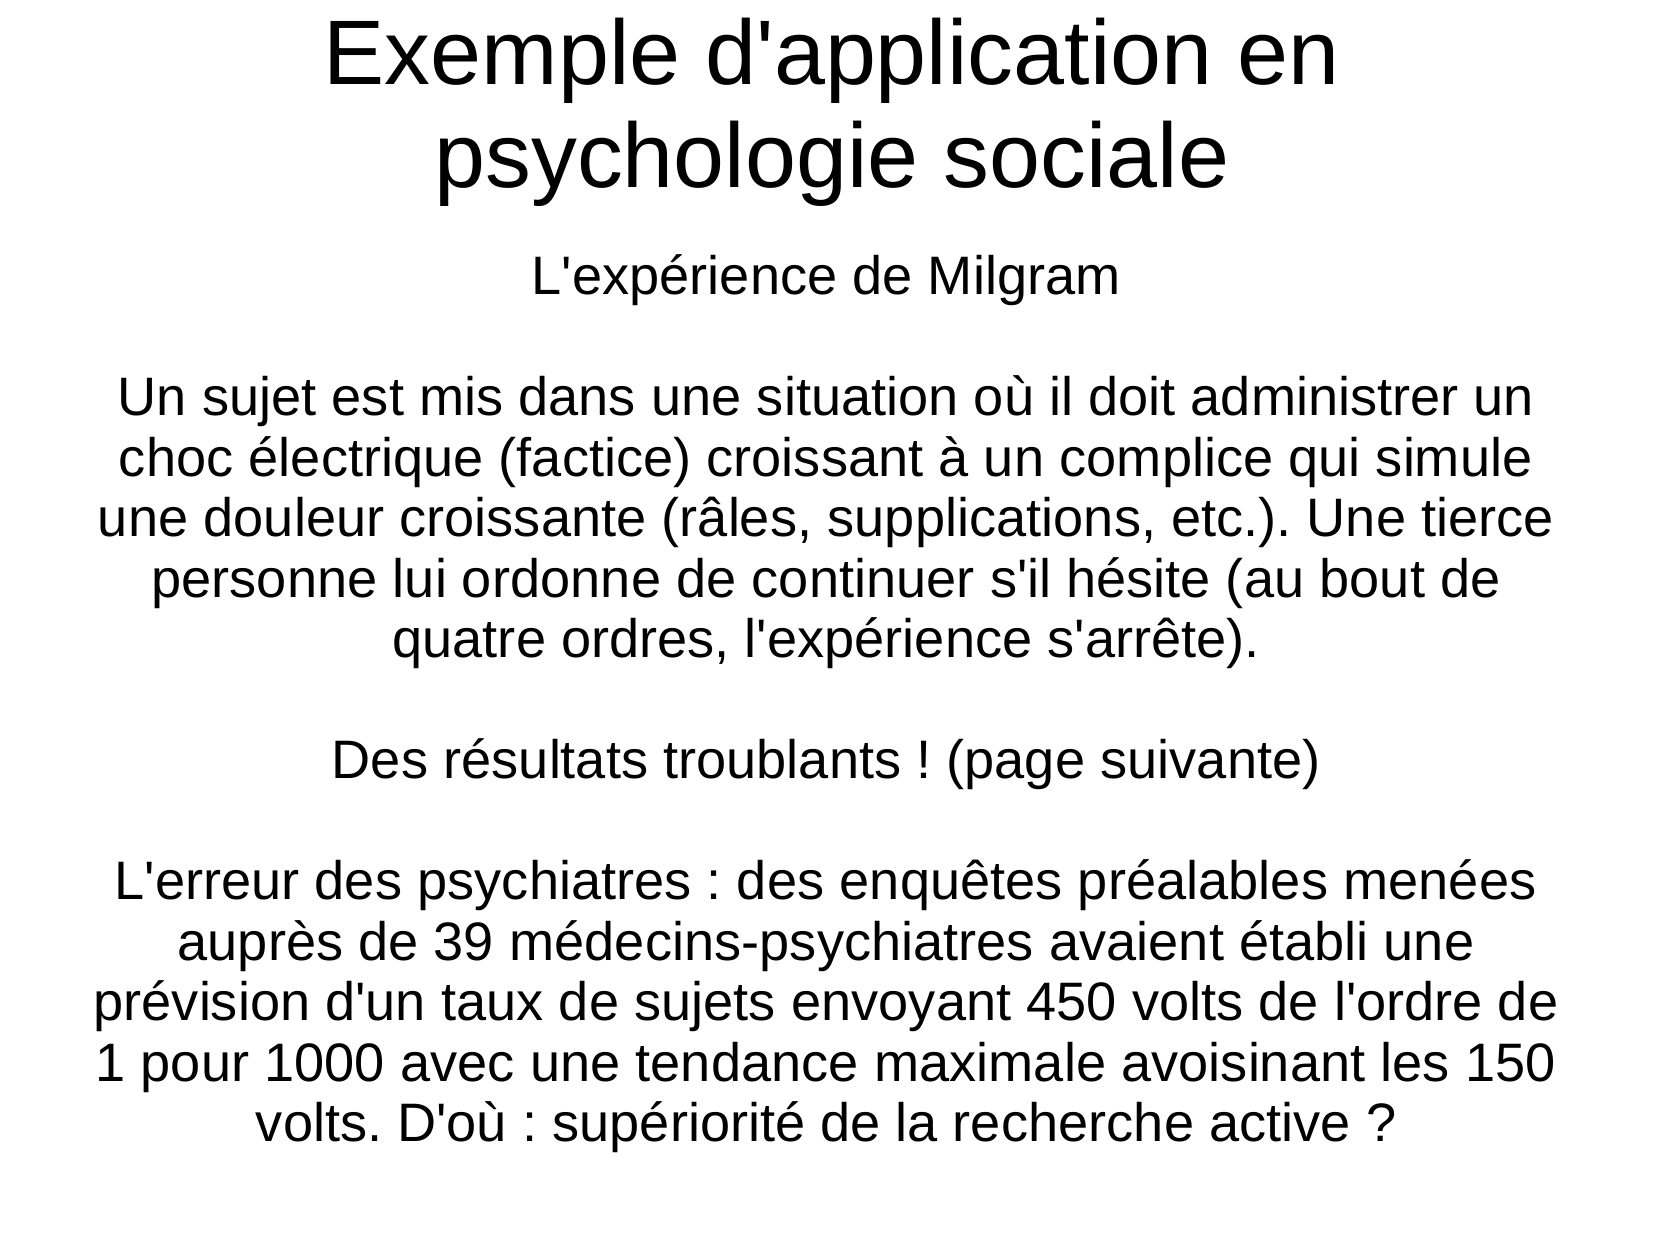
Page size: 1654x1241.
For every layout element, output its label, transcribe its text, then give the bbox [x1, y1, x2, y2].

title Exemple d'application en psychologie sociale [88, 1, 1577, 207]
subtitle L'expérience de Milgram Un sujet est mis dans une situation où il doit administrer un choc électrique (factice) croissant à un complice qui simule une douleur croissante (râles, supplications, etc.). Une tierce personne lui ordonne de continuer s'il hésite (au bout de quatre ordres, l'expérience s'arrête). Des résultats troublants ! (page suivante) L'erreur des psychiatres : des enquêtes préalables menées auprès de 39 médecins-psychiatres avaient établi une prévision d'un taux de sujets envoyant 450 volts de l'ordre de 1 pour 1000 avec une tendance maximale avoisinant les 150 volts. D'où : supériorité de la recherche active ? [82, 245, 1571, 1154]
